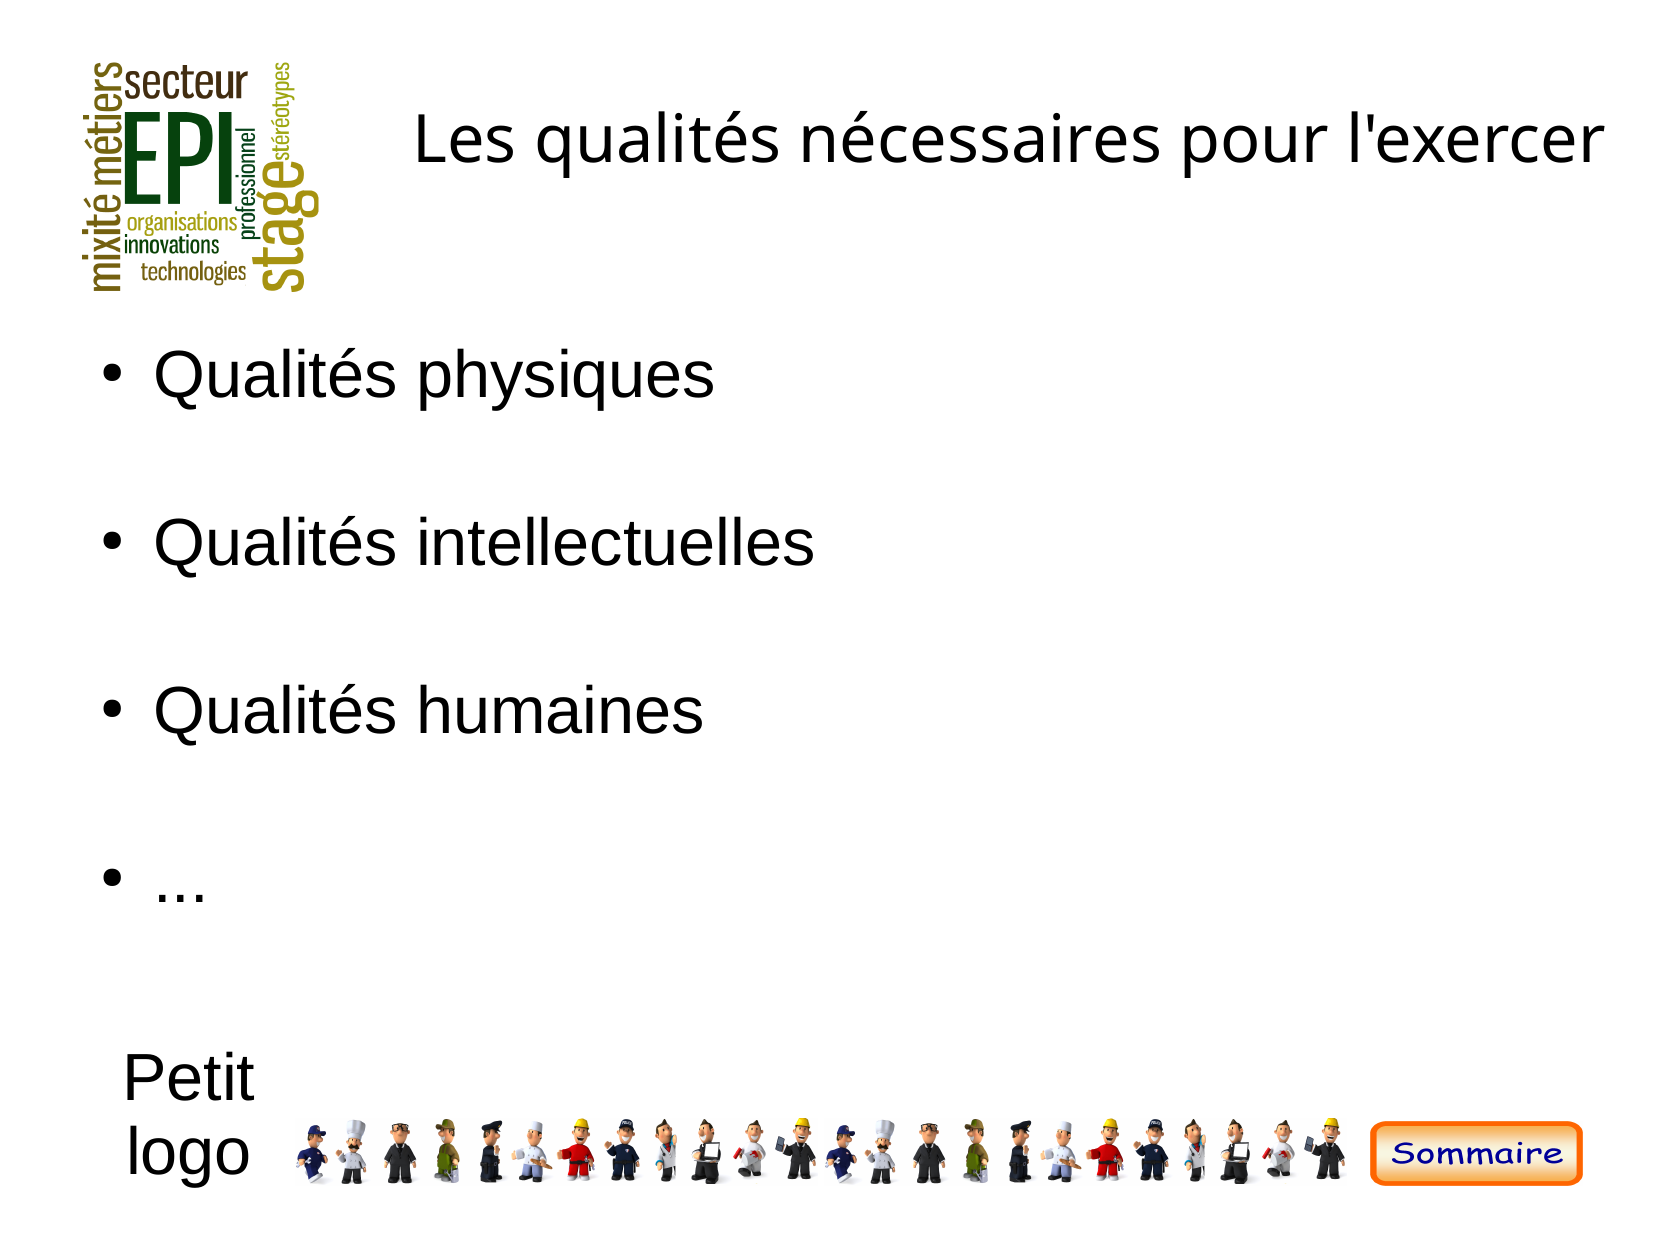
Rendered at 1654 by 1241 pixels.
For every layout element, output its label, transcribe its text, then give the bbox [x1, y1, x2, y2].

picture [296, 1118, 818, 1186]
picture [1370, 1121, 1583, 1186]
text_box Petit logo [82, 1039, 296, 1190]
picture [82, 58, 319, 296]
title Les qualités nécessaires pour l'exercer [377, 43, 1619, 230]
picture [824, 1118, 1347, 1186]
list Qualités physiques Qualités intellectuelles Qualités humaines ... [82, 336, 1571, 1034]
